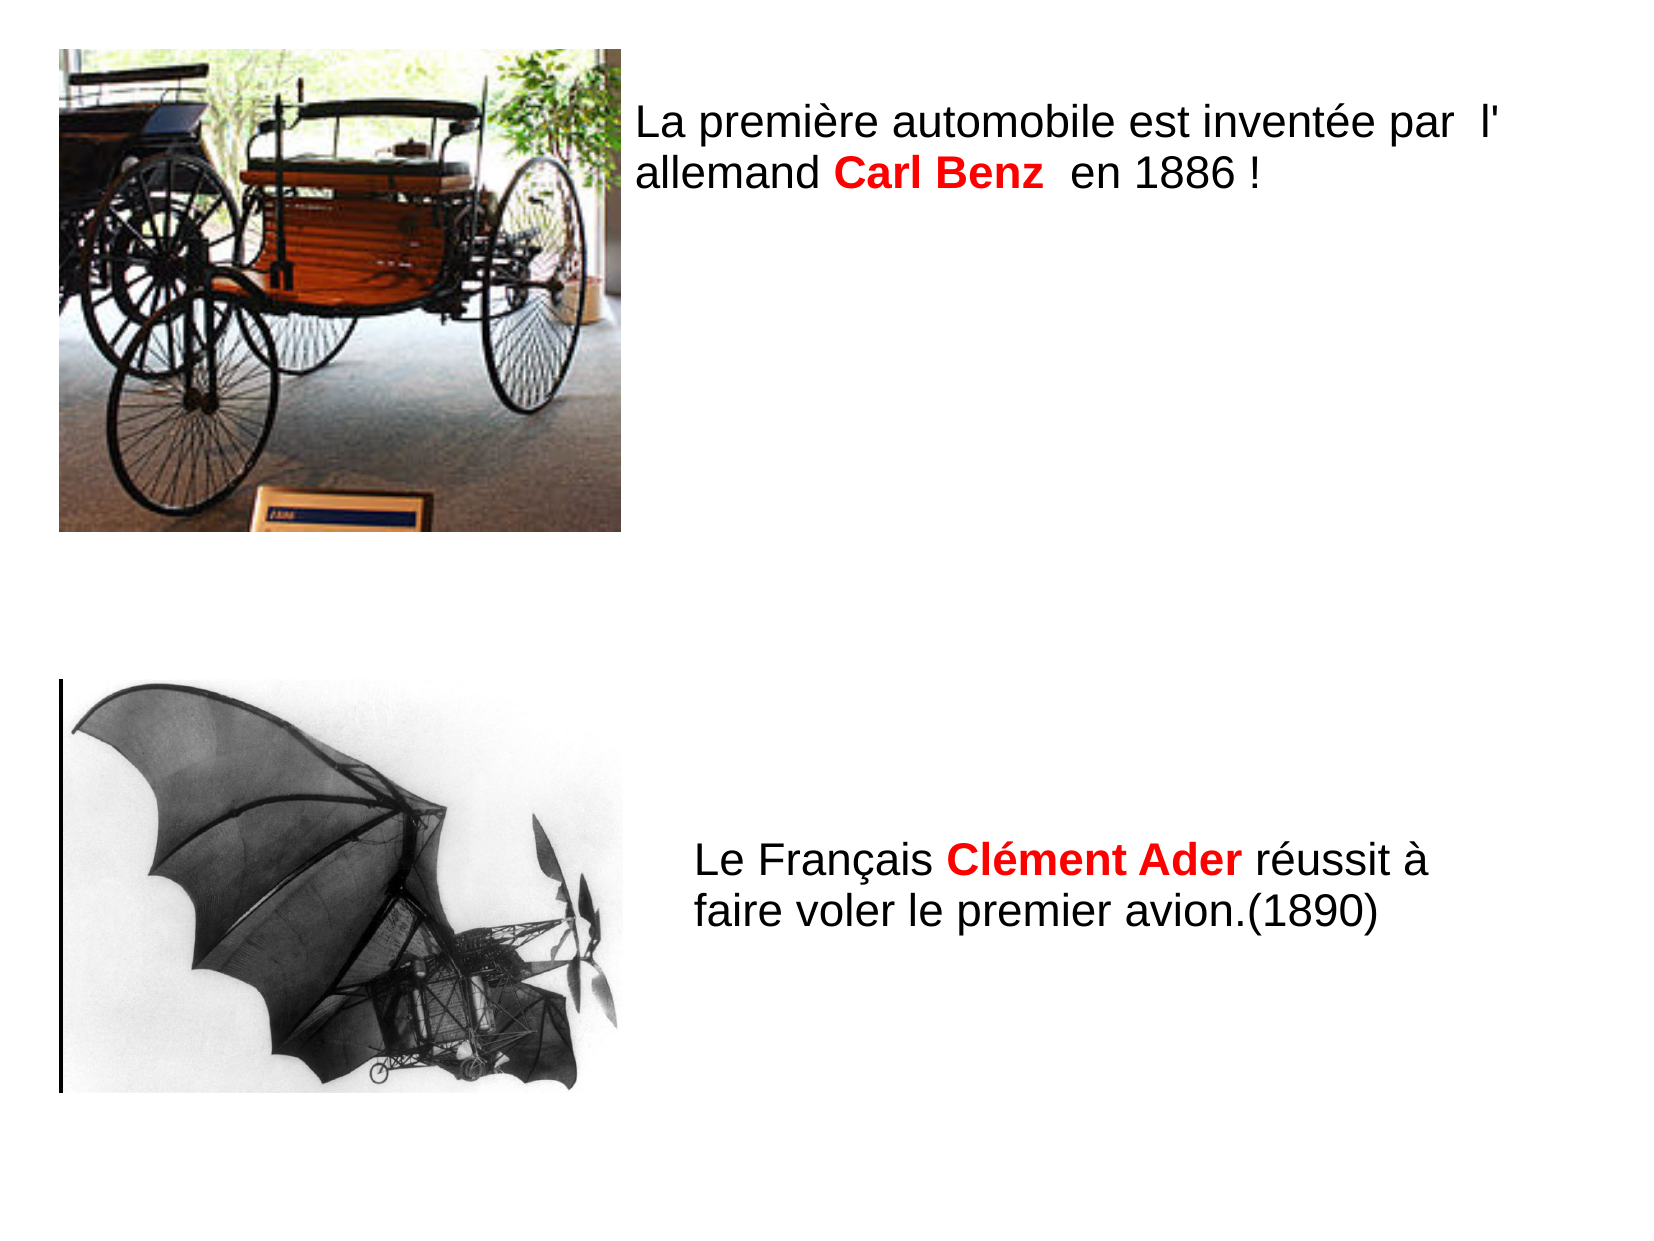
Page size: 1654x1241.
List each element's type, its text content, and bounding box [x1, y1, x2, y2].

picture [59, 49, 621, 532]
text_box La première automobile est inventée par l' allemand Carl Benz en 1886 ! [621, 88, 1595, 207]
picture [59, 679, 623, 1093]
text_box Le Français Clément Ader réussit à faire voler le premier avion.(1890) [679, 775, 1536, 945]
